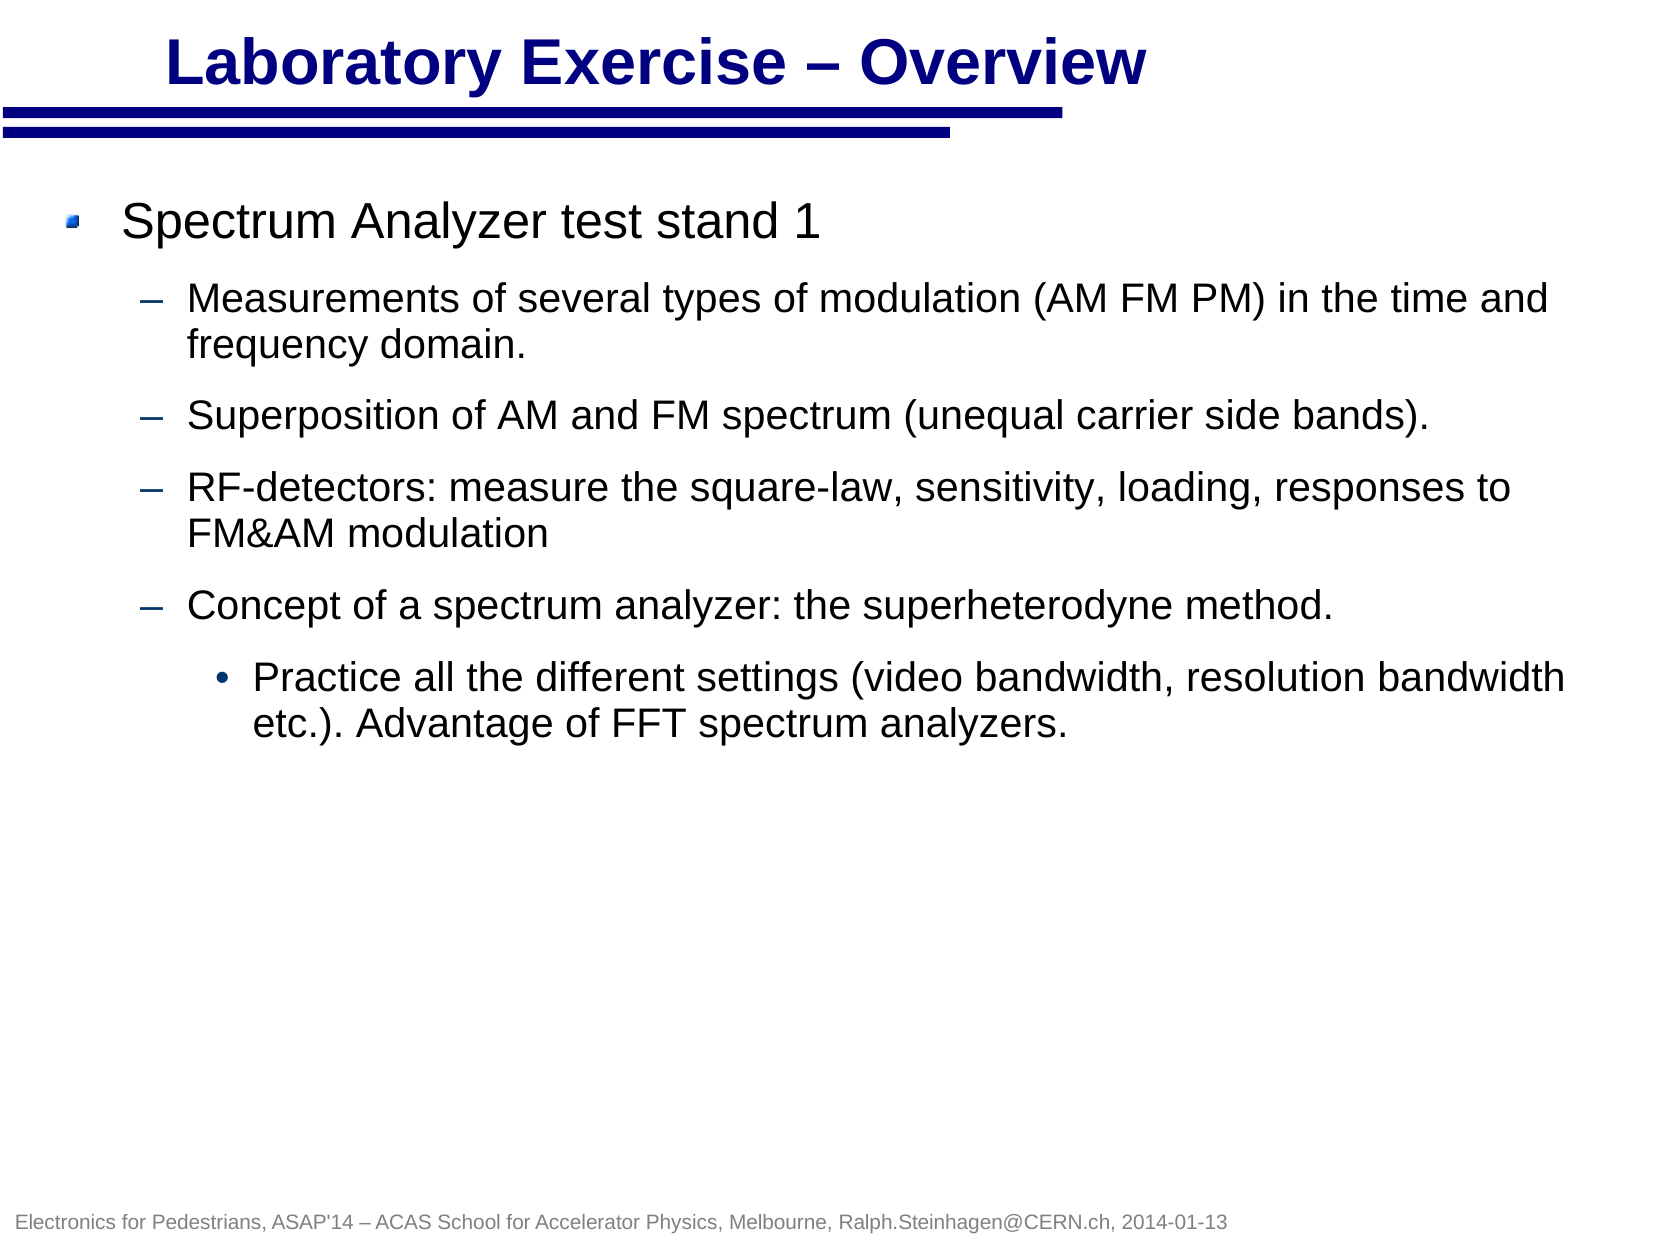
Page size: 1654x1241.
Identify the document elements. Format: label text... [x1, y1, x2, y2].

list Spectrum Analyzer test stand 1 Measurements of several types of modulation (AM FM PM) in the time and frequency domain. Superposition of AM and FM spectrum (unequal carrier side bands). RF-detectors: measure the square-law, sensitivity, loading, responses to FM&AM modulation Concept of a spectrum analyzer: the superheterodyne method. Practice all the different settings (video bandwidth, resolution bandwidth etc.). Advantage of FFT spectrum analyzers. [65, 192, 1628, 1205]
title Laboratory Exercise – Overview [165, 0, 1323, 124]
